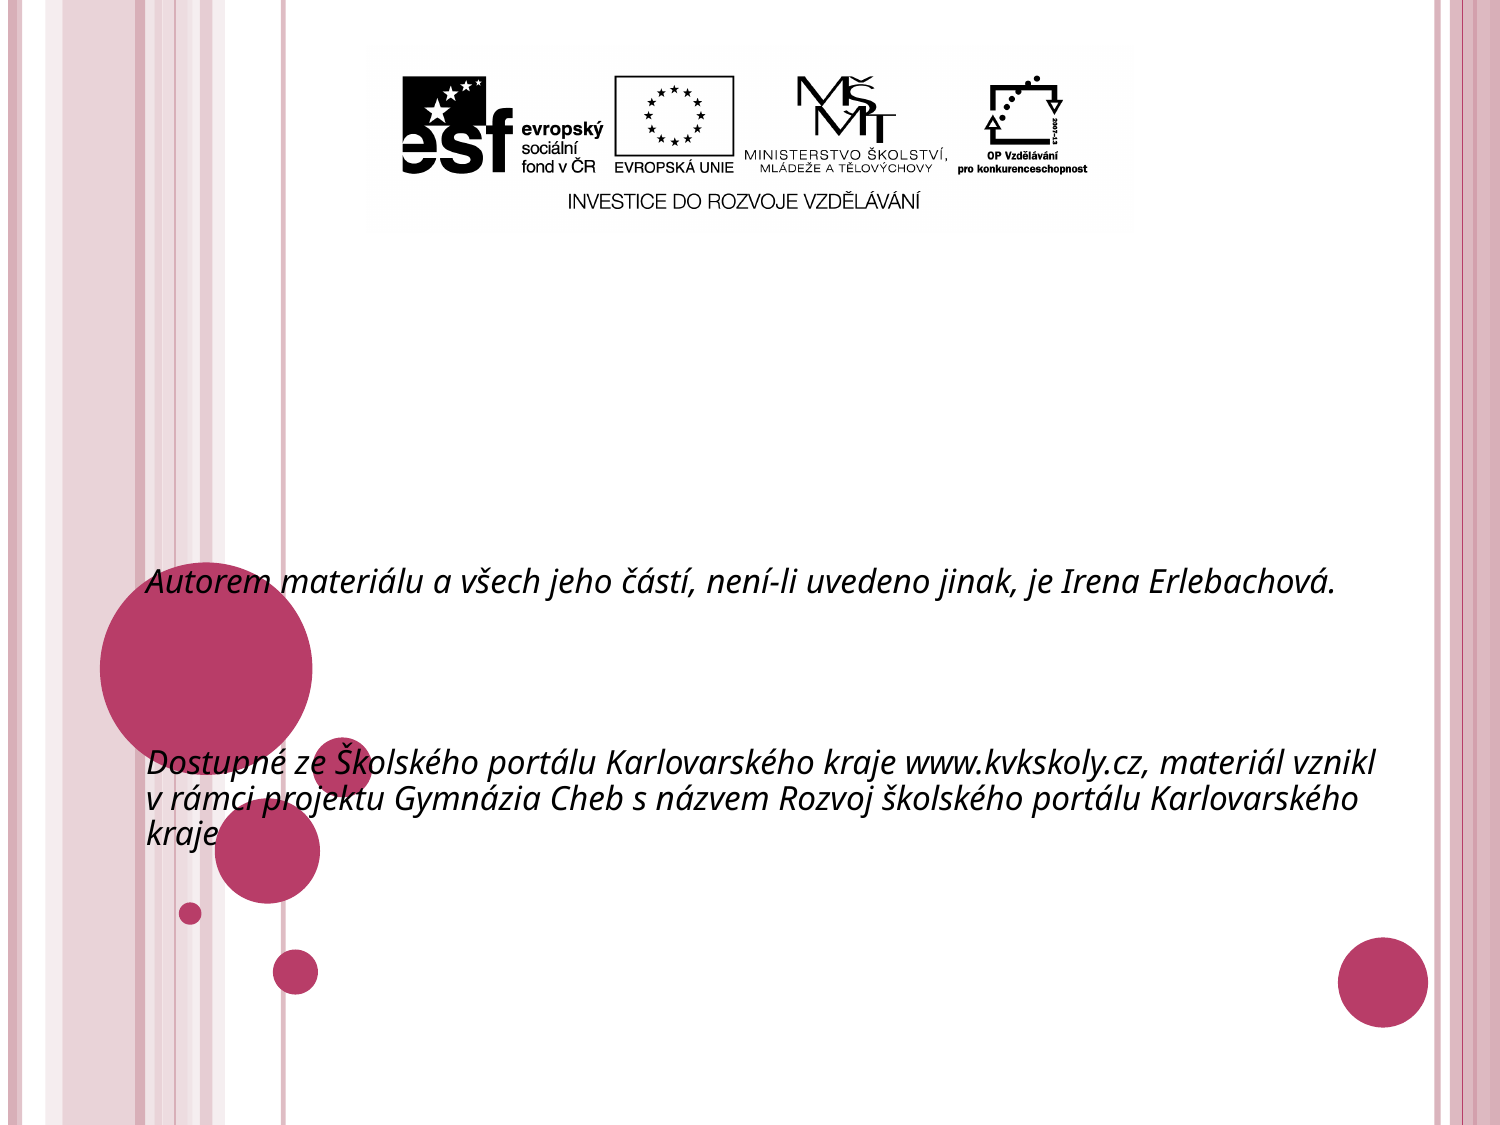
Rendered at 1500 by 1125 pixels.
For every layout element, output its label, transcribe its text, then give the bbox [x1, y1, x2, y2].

picture [366, 45, 1134, 233]
list Autorem materiálu a všech jeho částí, není-li uvedeno jinak, je Irena Erlebachová. Dostupné ze Školského portálu Karlovarského kraje www.kvkskoly.cz, materiál vznikl v rámci projektu Gymnázia Cheb s názvem Rozvoj školského portálu Karlovarského kraje [75, 262, 1426, 1006]
